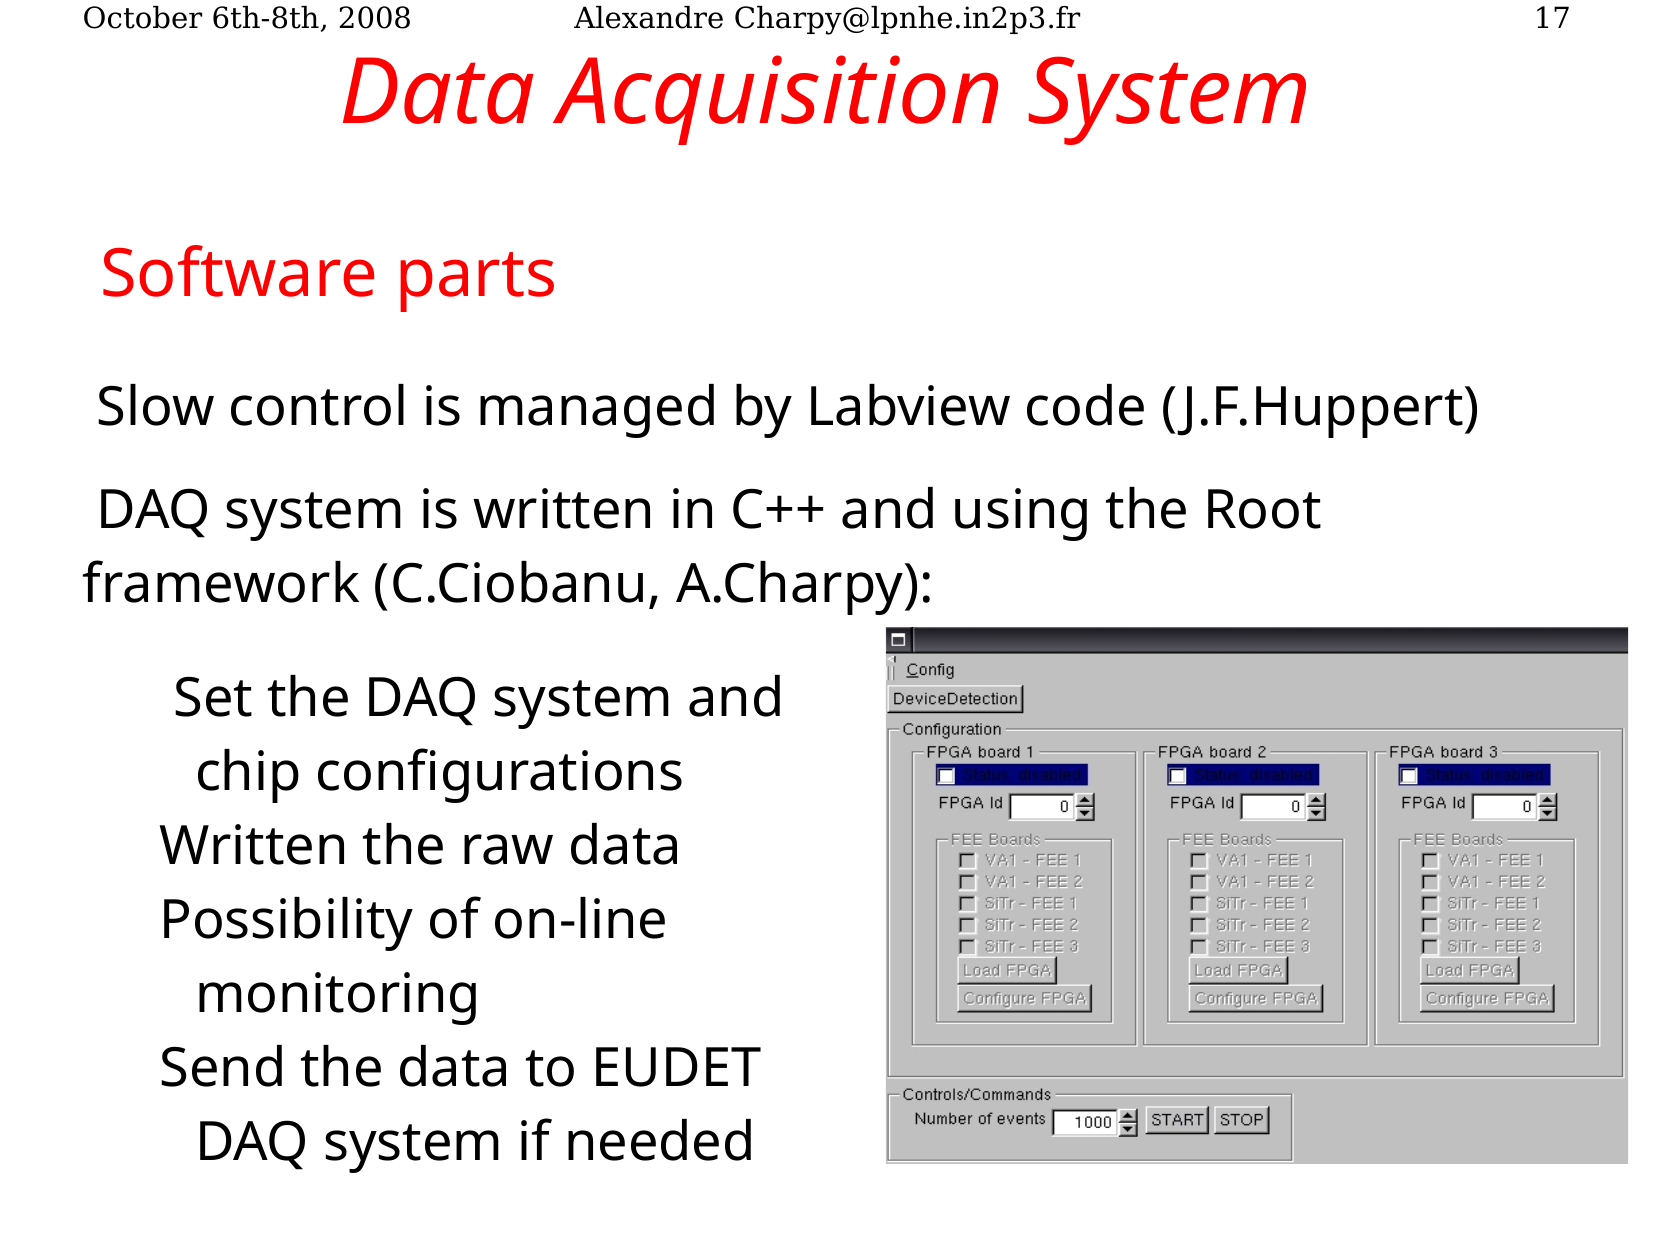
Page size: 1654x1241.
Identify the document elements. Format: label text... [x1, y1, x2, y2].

title Data Acquisition System [82, 0, 1571, 185]
text_box Set the DAQ system and chip configurations Written the raw data Possibility of on-line monitoring Send the data to EUDET DAQ system if needed [73, 650, 886, 1059]
picture [885, 627, 1629, 1164]
list Slow control is managed by Labview code (J.F.Huppert) DAQ system is written in C++ and using the Root framework (C.Ciobanu, A.Charpy): [82, 366, 1571, 594]
list Software parts [82, 225, 1571, 319]
